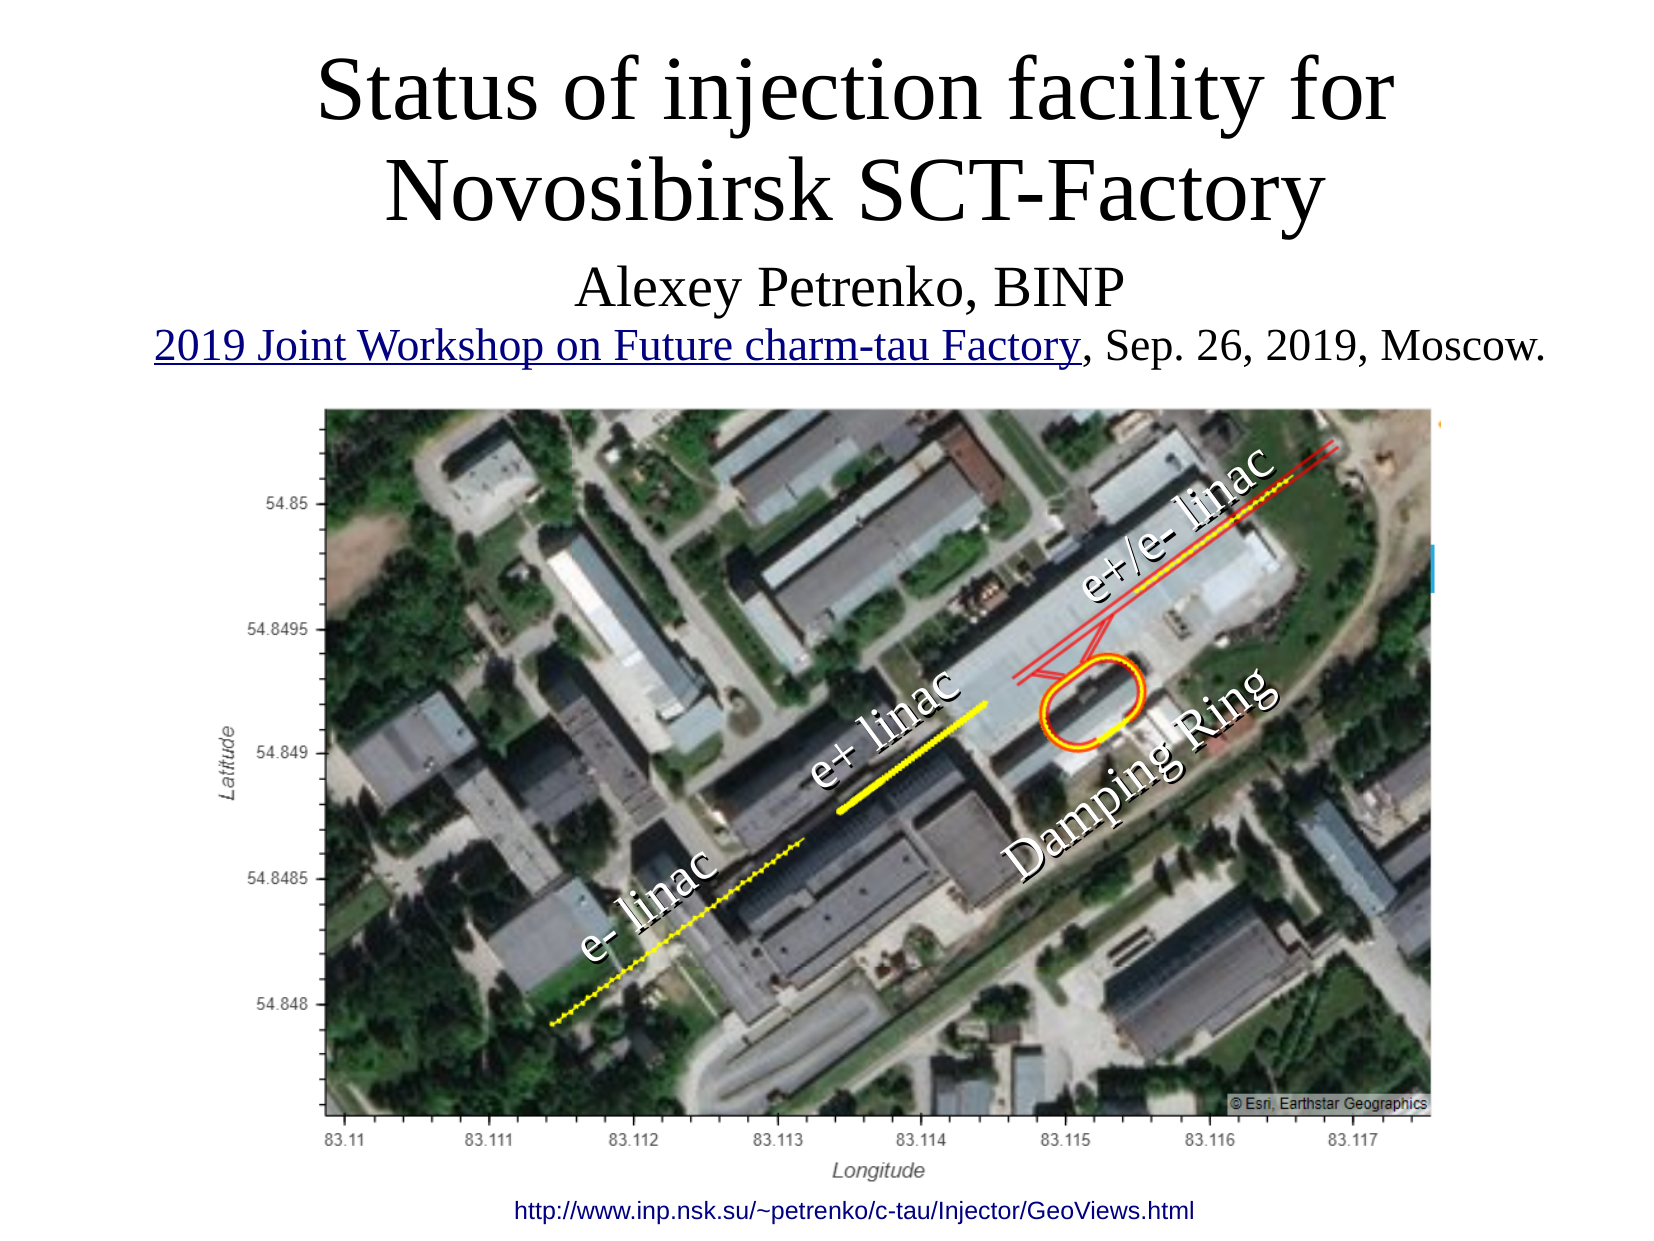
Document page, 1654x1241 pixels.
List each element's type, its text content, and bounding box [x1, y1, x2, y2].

text_box e+/e- linac [1040, 407, 1308, 638]
text_box Damping Ring [917, 583, 1357, 959]
text_box e- linac [511, 789, 778, 1019]
subtitle Alexey Petrenko, BINP 2019 Joint Workshop on Future charm-tau Factory, Sep. 26, 2019, Moscow. [106, 212, 1595, 412]
title Status of injection facility for Novosibirsk SCT-Factory [153, 0, 1560, 212]
text_box e+ linac [746, 612, 1015, 841]
text_box http://www.inp.nsk.su/~petrenko/c-tau/Injector/GeoViews.html [399, 1193, 1312, 1241]
picture [210, 400, 1441, 1193]
